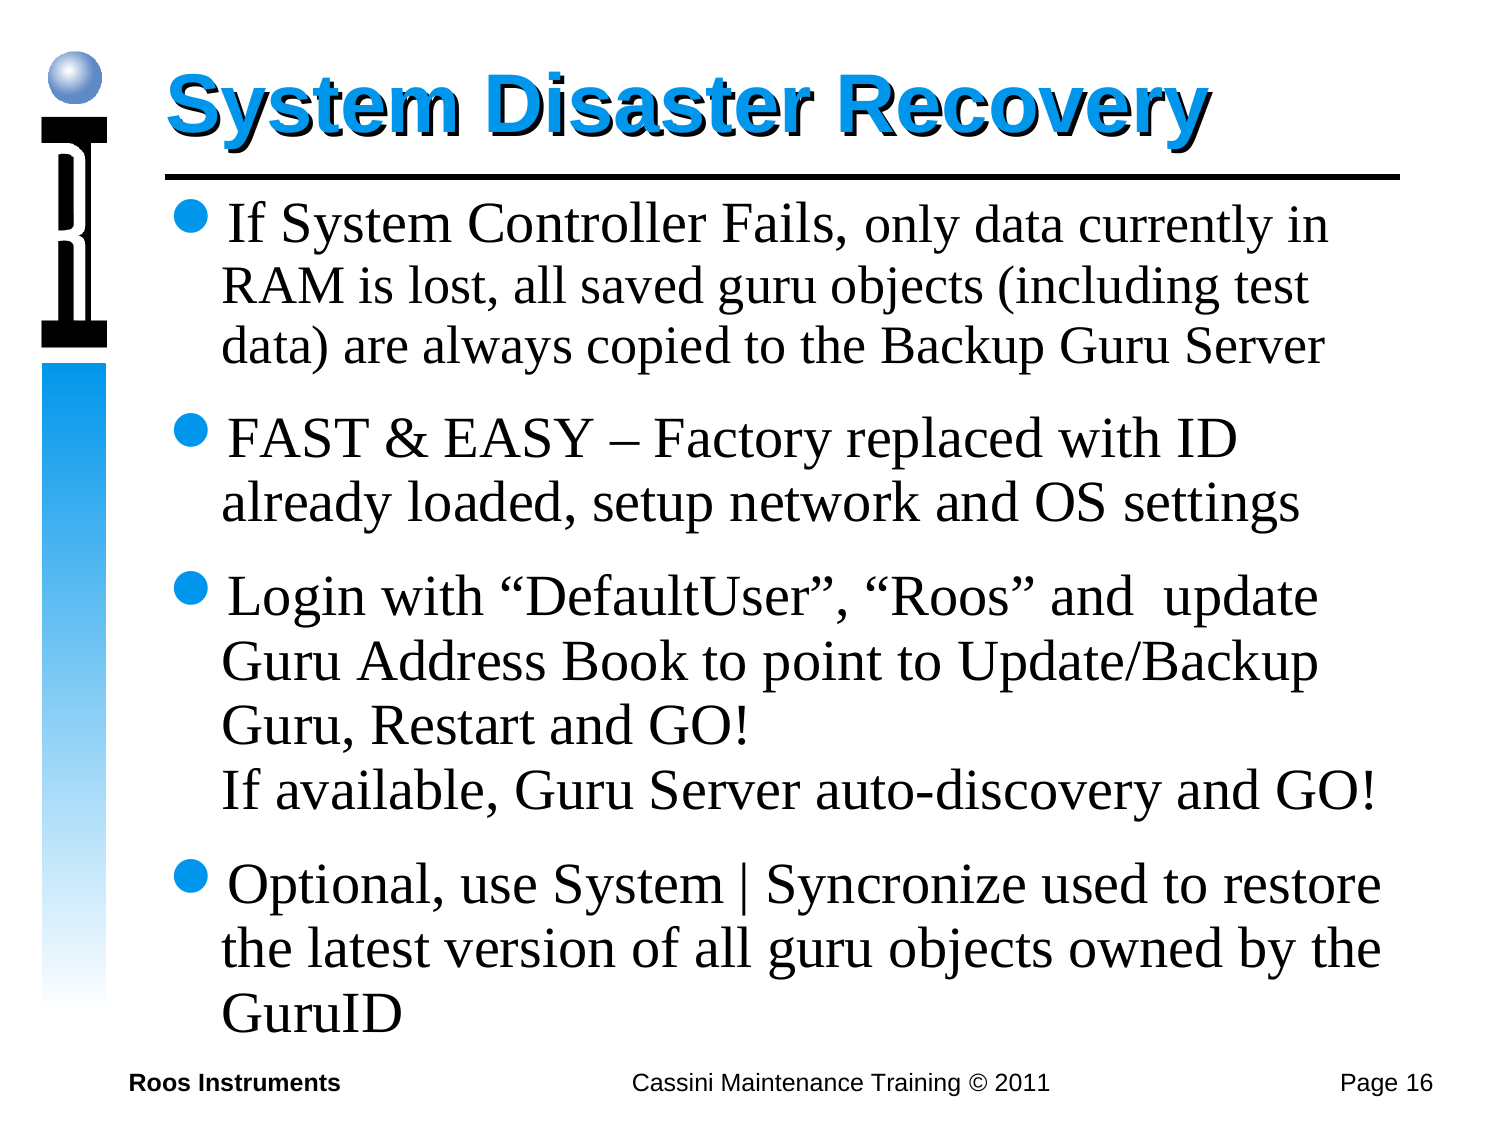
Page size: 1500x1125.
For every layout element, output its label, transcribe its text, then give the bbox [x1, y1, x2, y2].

list If System Controller Fails, only data currently in RAM is lost, all saved guru objects (including test data) are always copied to the Backup Guru Server FAST & EASY – Factory replaced with ID already loaded, setup network and OS settings Login with “DefaultUser”, “Roos” and update Guru Address Book to point to Update/Backup Guru, Restart and GO! If available, Guru Server auto-discovery and GO! Optional, use System | Syncronize used to restore the latest version of all guru objects owned by the GuruID [169, 190, 1412, 1057]
title System Disaster Recovery [165, 45, 1411, 150]
